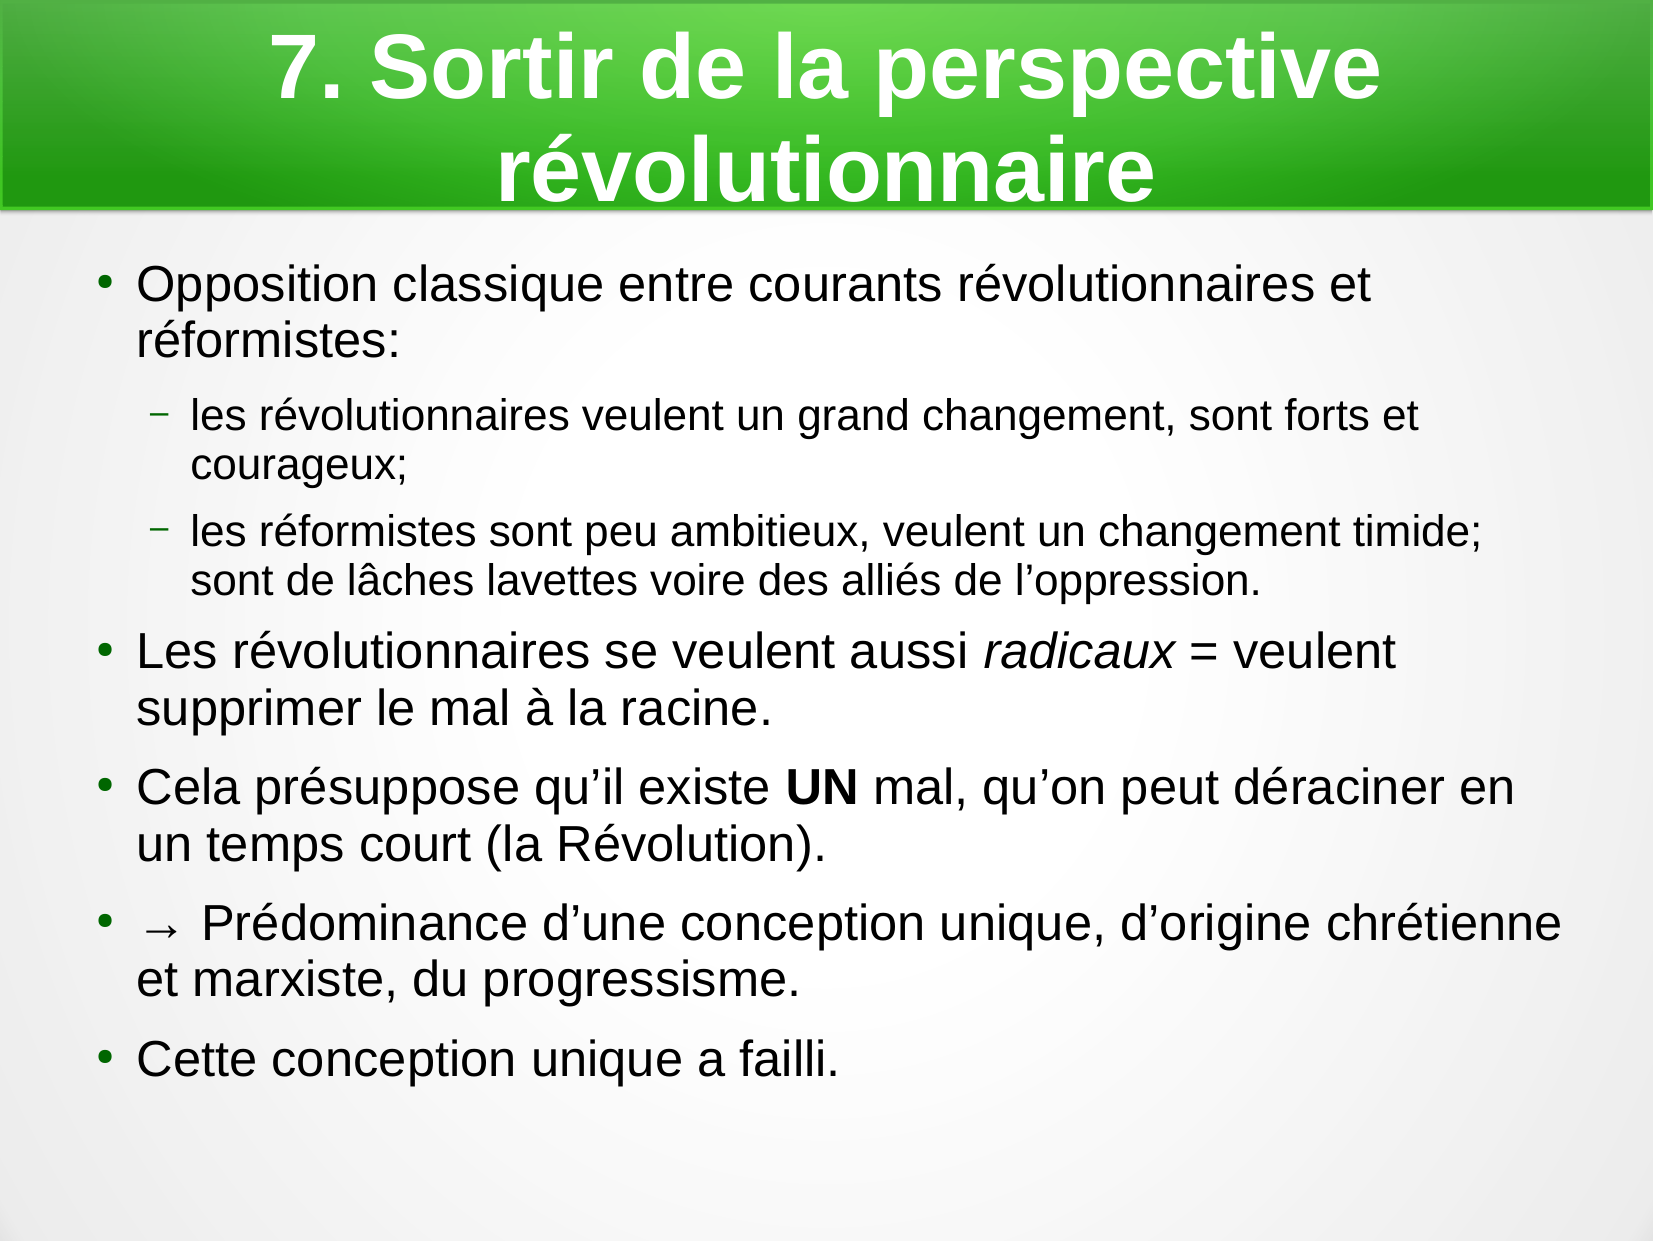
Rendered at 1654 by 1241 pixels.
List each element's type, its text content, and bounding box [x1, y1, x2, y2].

title 7. Sortir de la perspective révolutionnaire [82, 15, 1571, 221]
list Opposition classique entre courants révolutionnaires et réformistes: les révolutionnaires veulent un grand changement, sont forts et courageux; les réformistes sont peu ambitieux, veulent un changement timide; sont de lâches lavettes voire des alliés de l’oppression. Les révolutionnaires se veulent aussi radicaux = veulent supprimer le mal à la racine. Cela présuppose qu’il existe UN mal, qu’on peut déraciner en un temps court (la Révolution). → Prédominance d’une conception unique, d’origine chrétienne et marxiste, du progressisme. Cette conception unique a failli. [82, 255, 1571, 1096]
